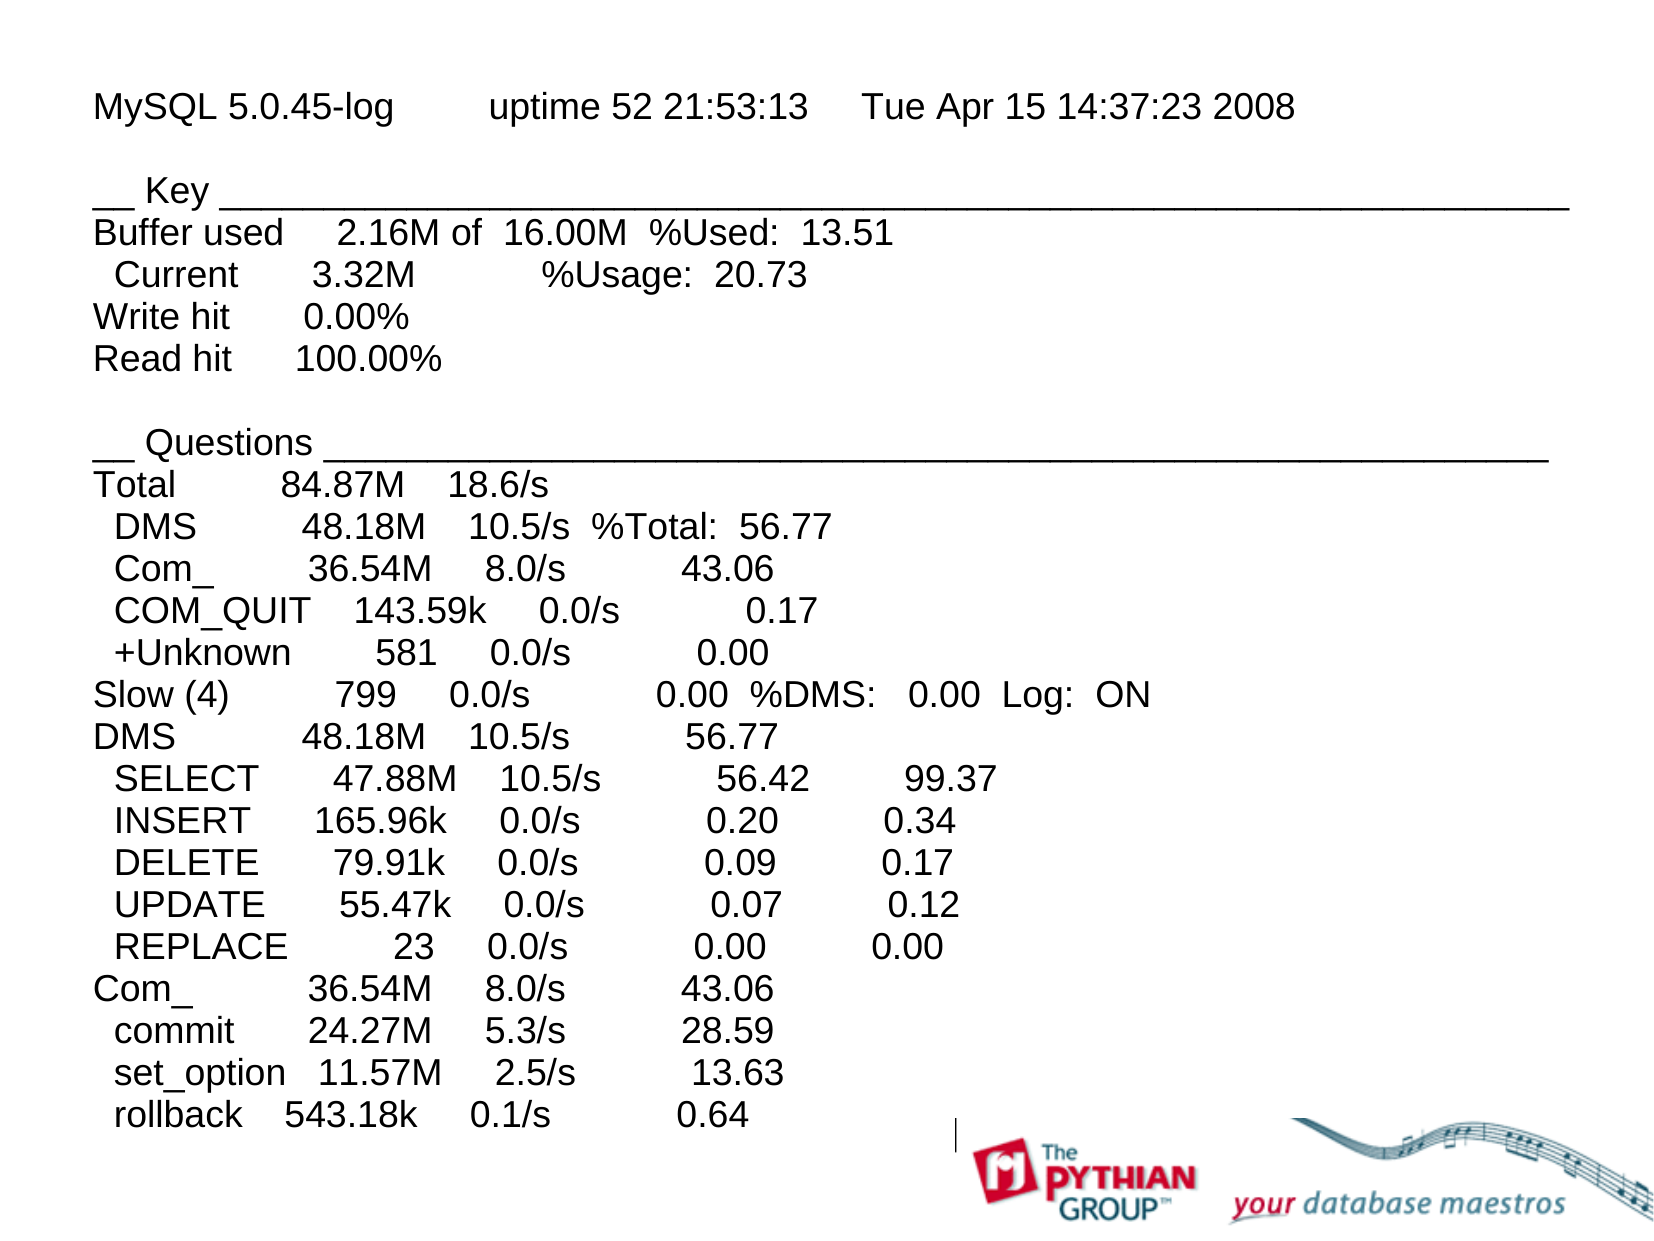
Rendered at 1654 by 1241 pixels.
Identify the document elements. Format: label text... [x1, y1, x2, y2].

picture [955, 1118, 1654, 1241]
text_box MySQL 5.0.45-log uptime 52 21:53:13 Tue Apr 15 14:37:23 2008 __ Key _________________________________________________________________ Buffer used 2.16M of 16.00M %Used: 13.51 Current 3.32M %Usage: 20.73 Write hit 0.00% Read hit 100.00% __ Questions ___________________________________________________________ Total 84.87M 18.6/s DMS 48.18M 10.5/s %Total: 56.77 Com_ 36.54M 8.0/s 43.06 COM_QUIT 143.59k 0.0/s 0.17 +Unknown 581 0.0/s 0.00 Slow (4) 799 0.0/s 0.00 %DMS: 0.00 Log: ON DMS 48.18M 10.5/s 56.77 SELECT 47.88M 10.5/s 56.42 99.37 INSERT 165.96k 0.0/s 0.20 0.34 DELETE 79.91k 0.0/s 0.09 0.17 UPDATE 55.47k 0.0/s 0.07 0.12 REPLACE 23 0.0/s 0.00 0.00 Com_ 36.54M 8.0/s 43.06 commit 24.27M 5.3/s 28.59 set_option 11.57M 2.5/s 13.63 rollback 543.18k 0.1/s 0.64 [78, 78, 1584, 1145]
